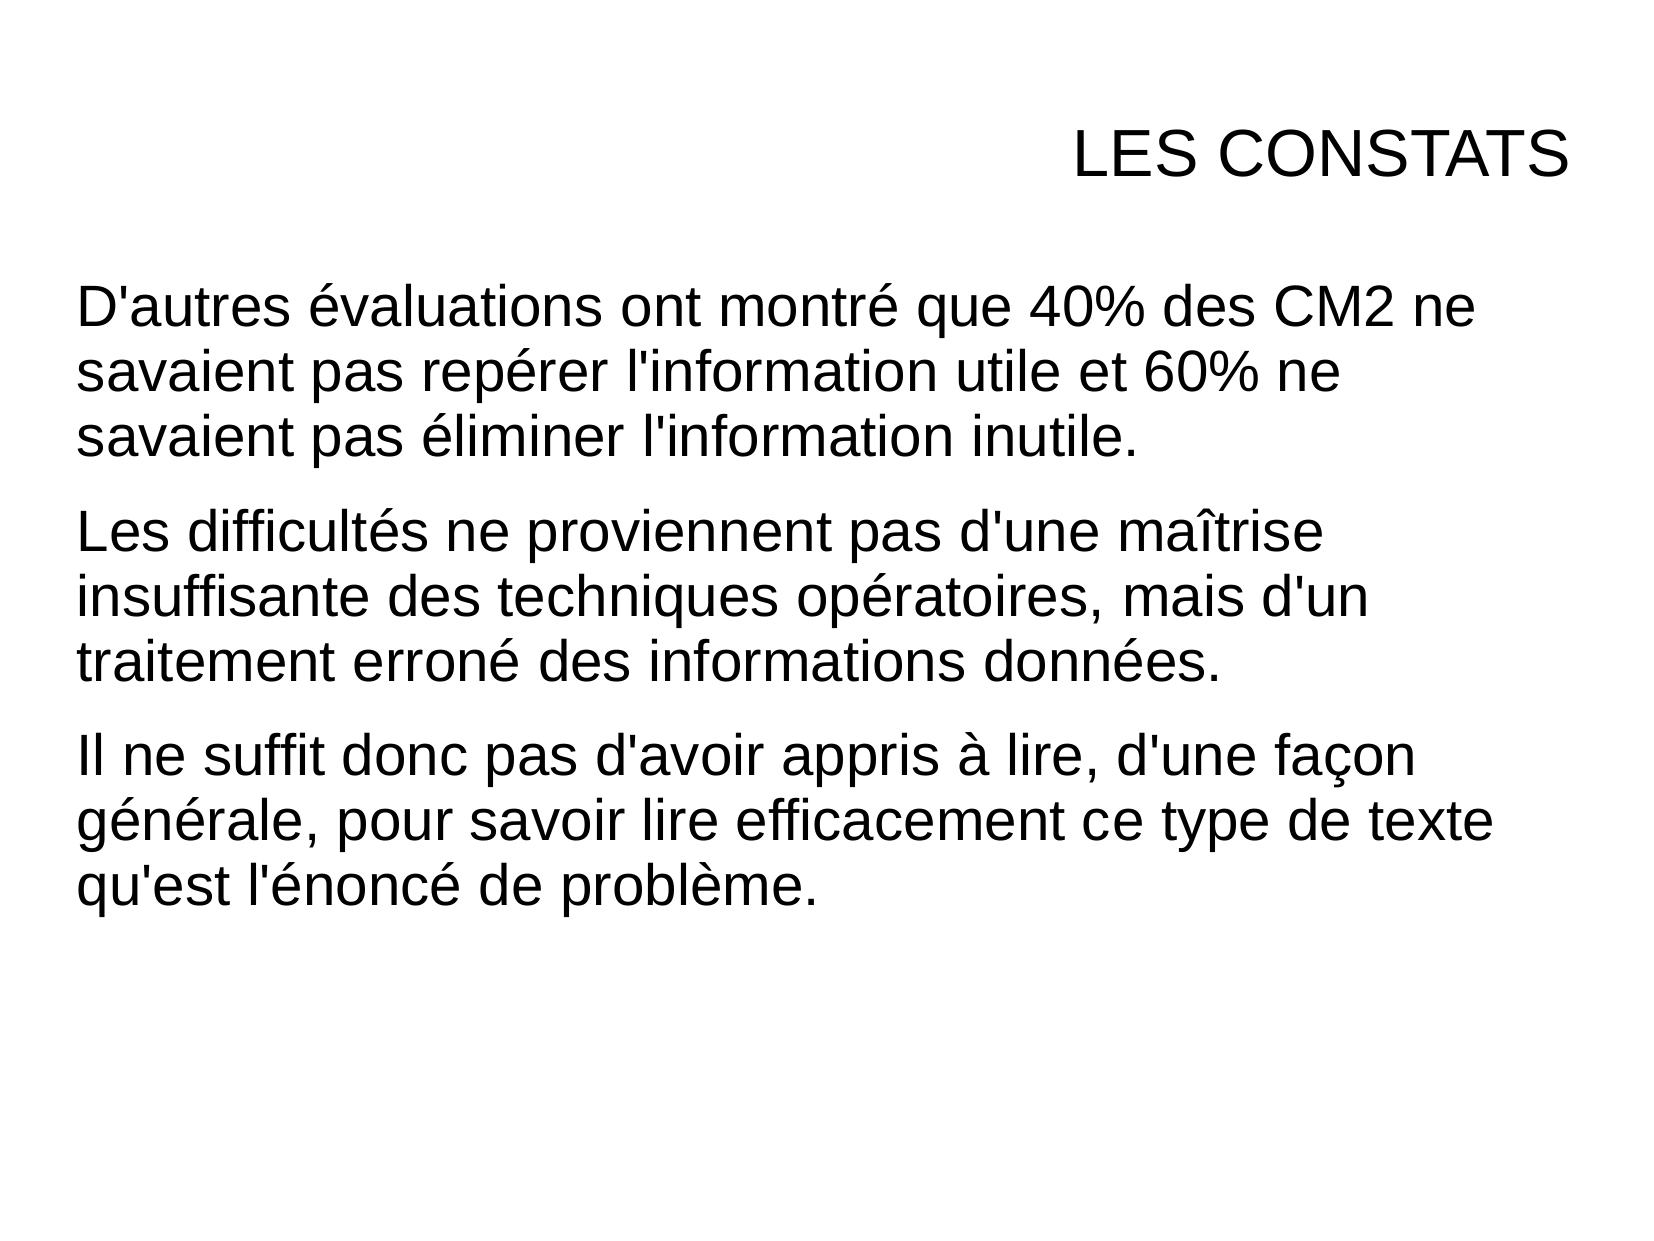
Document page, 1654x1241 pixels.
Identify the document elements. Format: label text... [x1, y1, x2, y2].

title LES CONSTATS [82, 49, 1571, 257]
list D'autres évaluations ont montré que 40% des CM2 ne savaient pas repérer l'information utile et 60% ne savaient pas éliminer l'information inutile. Les difficultés ne proviennent pas d'une maîtrise insuffisante des techniques opératoires, mais d'un traitement erroné des informations données. Il ne suffit donc pas d'avoir appris à lire, d'une façon générale, pour savoir lire efficacement ce type de texte qu'est l'énoncé de problème. [76, 274, 1565, 1093]
